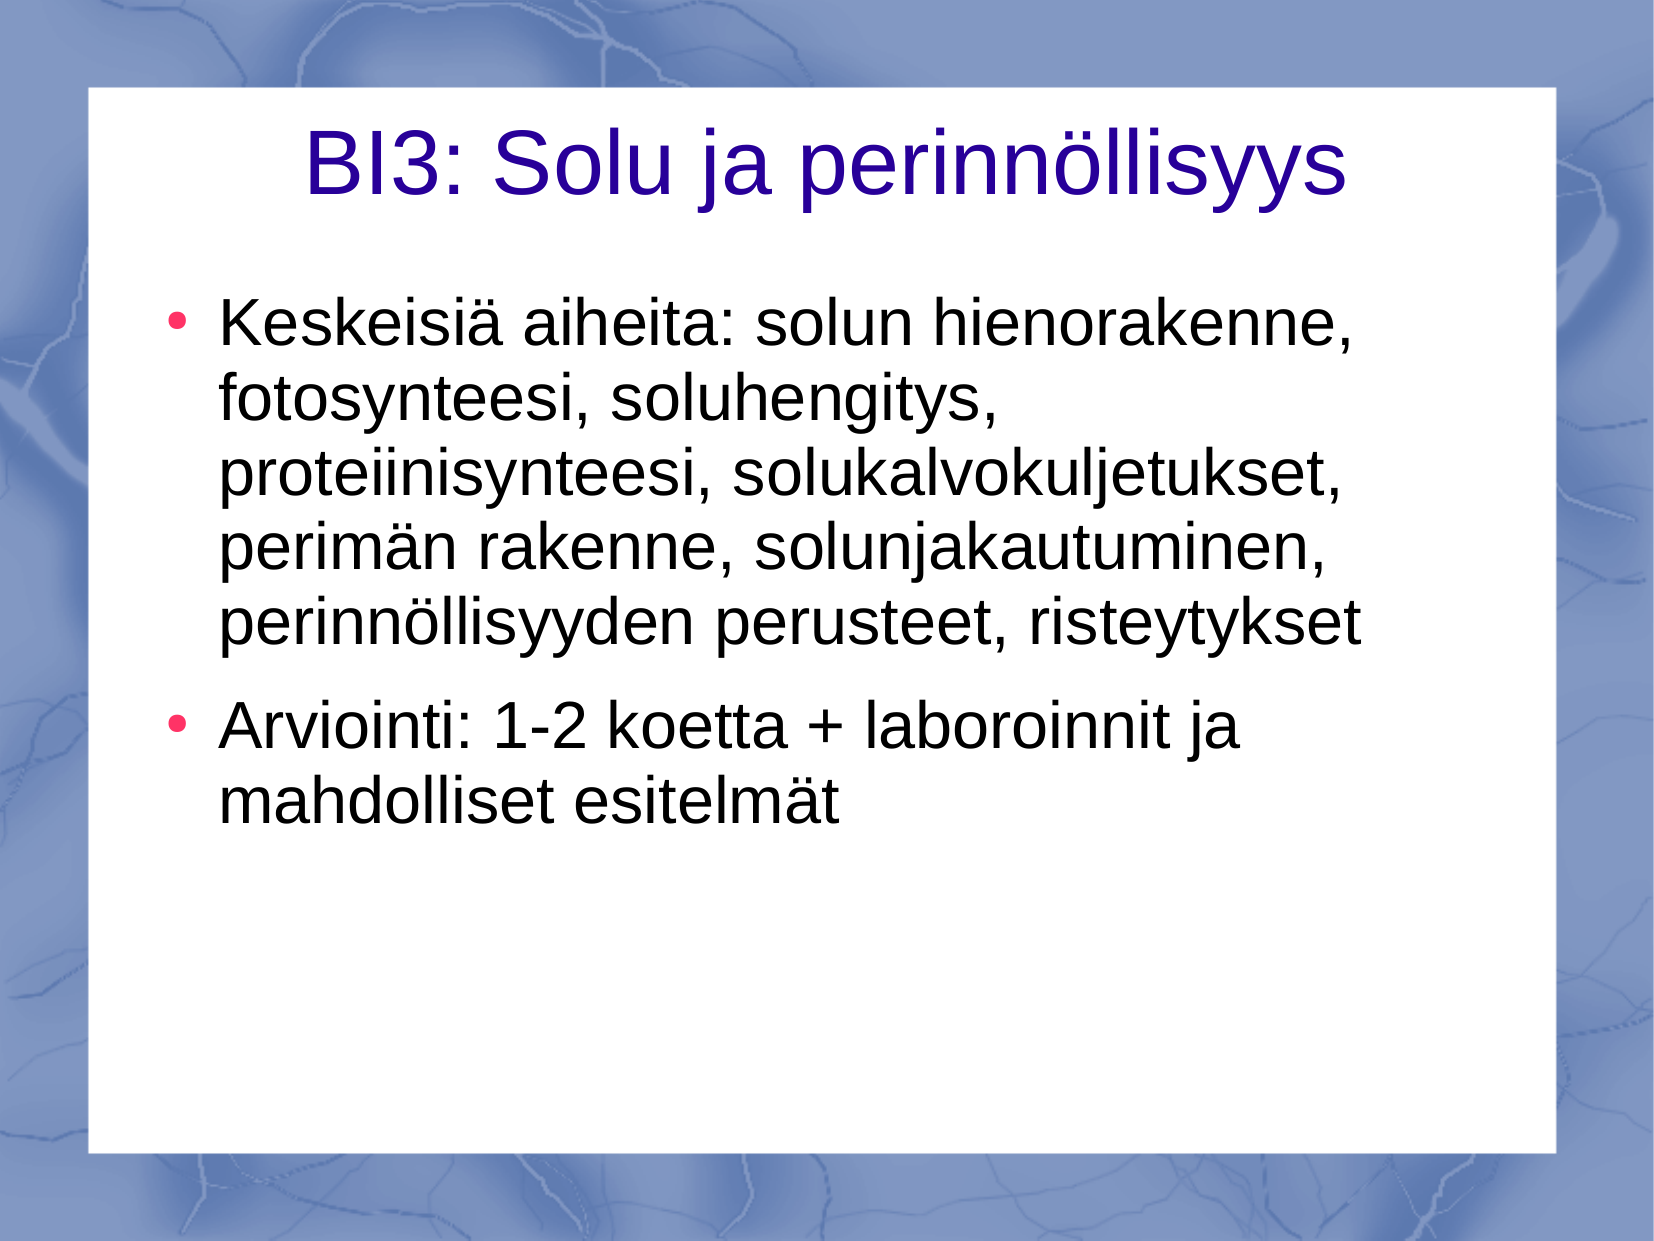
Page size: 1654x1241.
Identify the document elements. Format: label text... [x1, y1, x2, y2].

list Keskeisiä aiheita: solun hienorakenne, fotosynteesi, soluhengitys, proteiinisynteesi, solukalvokuljetukset, perimän rakenne, solunjakautuminen, perinnöllisyyden perusteet, risteytykset Arviointi: 1-2 koetta + laboroinnit ja mahdolliset esitelmät [147, 284, 1447, 1093]
picture [0, 0, 1654, 1241]
title BI3: Solu ja perinnöllisyys [118, 59, 1536, 267]
